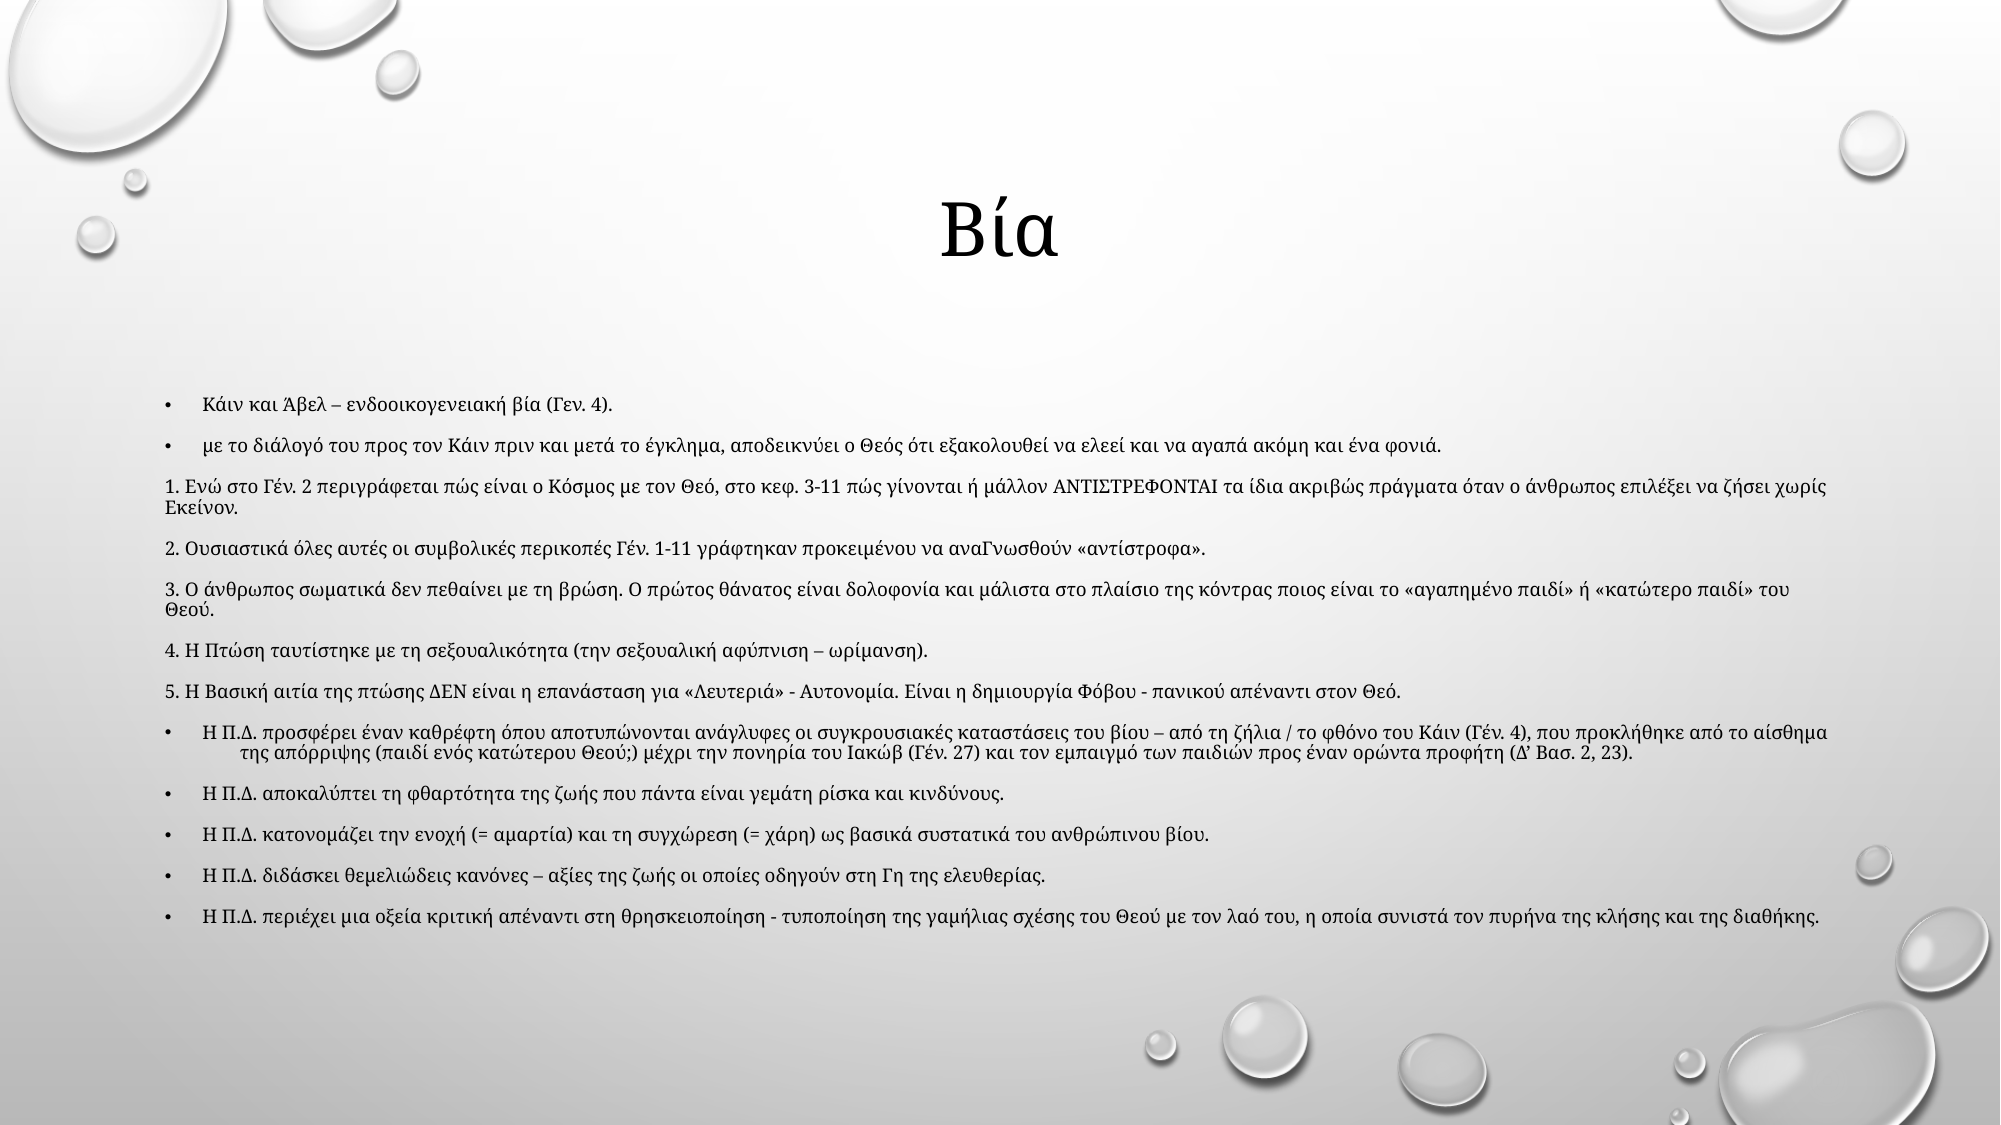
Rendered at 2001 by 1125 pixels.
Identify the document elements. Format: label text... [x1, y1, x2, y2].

list Κάιν και Άβελ – ενδοοικογενειακή βία (Γεν. 4). με το διάλογό του προς τον Κάιν πριν και μετά το έγκλημα, αποδεικνύει ο Θεός ότι εξακολουθεί να ελεεί και να αγαπά ακόμη και ένα φονιά. 1. Ενώ στο Γέν. 2 περιγράφεται πώς είναι ο Κόσμος με τον Θεό, στο κεφ. 3-11 πώς γίνονται ή μάλλον ΑΝΤΙΣΤΡΕΦΟΝΤΑΙ τα ίδια ακριβώς πράγματα όταν ο άνθρωπος επιλέξει να ζήσει χωρίς Εκείνον. 2. Ουσιαστικά όλες αυτές οι συμβολικές περικοπές Γέν. 1-11 γράφτηκαν προκειμένου να αναΓνωσθούν «αντίστροφα». 3. Ο άνθρωπος σωματικά δεν πεθαίνει με τη βρώση. Ο πρώτος θάνατος είναι δολοφονία και μάλιστα στο πλαίσιο της κόντρας ποιος είναι το «αγαπημένο παιδί» ή «κατώτερο παιδί» του Θεού. 4. Η Πτώση ταυτίστηκε με τη σεξουαλικότητα (την σεξουαλική αφύπνιση – ωρίμανση). 5. Η Βασική αιτία της πτώσης ΔΕΝ είναι η επανάσταση για «Λευτεριά» - Αυτονομία. Είναι η δημιουργία Φόβου - πανικού απέναντι στον Θεό. Η Π.Δ. προσφέρει έναν καθρέφτη όπου αποτυπώνονται ανάγλυφες οι συγκρουσιακές καταστάσεις του βίου – από τη ζήλια / το φθόνο του Κάιν (Γέν. 4), που προκλήθηκε από το αίσθημα της απόρριψης (παιδί ενός κατώτερου Θεού;) μέχρι την πονηρία του Ιακώβ (Γέν. 27) και τον εμπαιγμό των παιδιών προς έναν ορώντα προφήτη (Δ’ Βασ. 2, 23). Η Π.Δ. αποκαλύπτει τη φθαρτότητα της ζωής που πάντα είναι γεμάτη ρίσκα και κινδύνους. Η Π.Δ. κατονομάζει την ενοχή (= αμαρτία) και τη συγχώρεση (= χάρη) ως βασικά συστατικά του ανθρώπινου βίου. Η Π.Δ. διδάσκει θεμελιώδεις κανόνες – αξίες της ζωής οι οποίες οδηγούν στη Γη της ελευθερίας. Η Π.Δ. περιέχει μια οξεία κριτική απέναντι στη θρησκειοποίηση - τυποποίηση της γαμήλιας σχέσης του Θεού με τον λαό του, η οποία συνιστά τον πυρήνα της κλήσης και της διαθήκης. [149, 388, 1850, 950]
title Βία [149, 101, 1851, 364]
